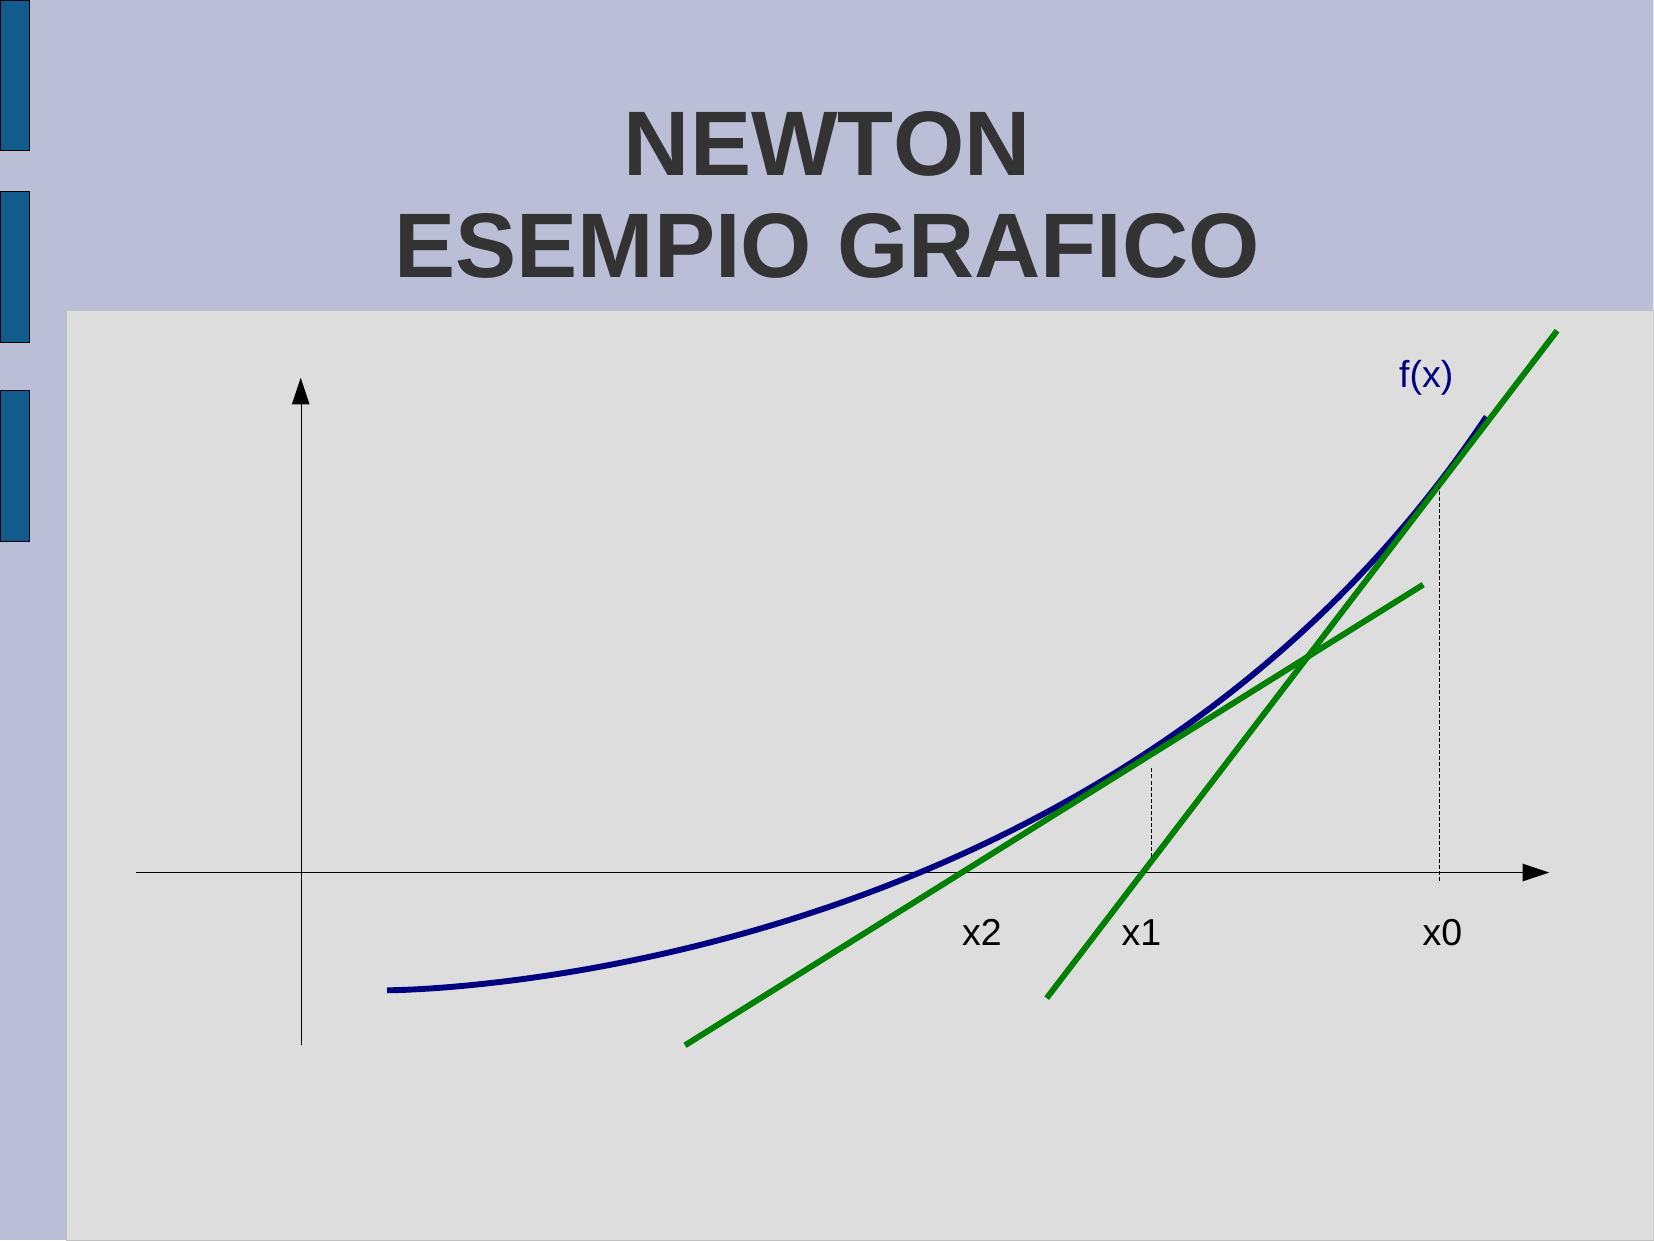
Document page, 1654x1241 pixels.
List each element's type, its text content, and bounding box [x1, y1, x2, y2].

title NEWTON ESEMPIO GRAFICO [121, 91, 1534, 299]
text_box x2 [947, 903, 1046, 980]
text_box x1 [1106, 903, 1205, 980]
text_box f(x) [1384, 346, 1496, 423]
text_box x0 [1407, 903, 1506, 980]
